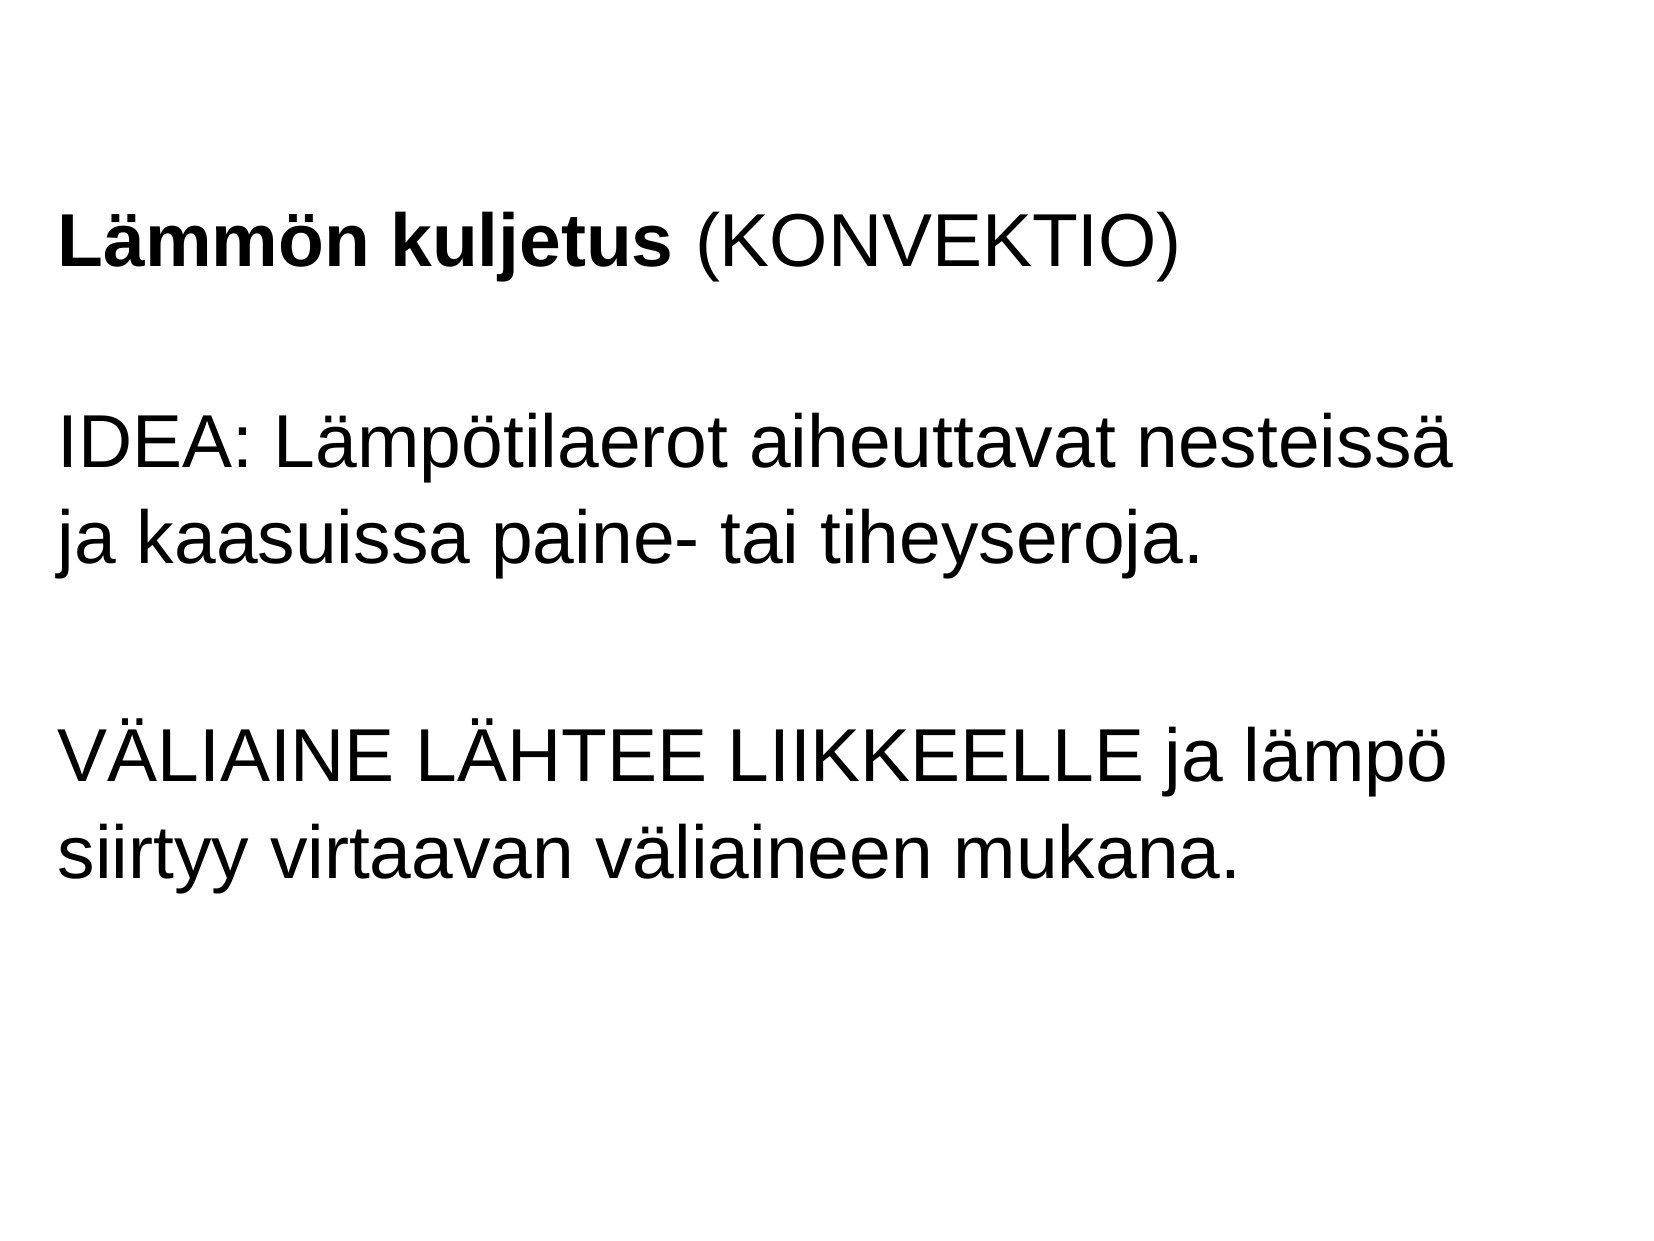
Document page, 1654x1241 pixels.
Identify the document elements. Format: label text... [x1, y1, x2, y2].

text_box Lämmön kuljetus (KONVEKTIO) IDEA: Lämpötilaerot aiheuttavat nesteissä ja kaasuissa paine- tai tiheyseroja. VÄLIAINE LÄHTEE LIIKKEELLE ja lämpö siirtyy virtaavan väliaineen mukana. [42, 192, 1477, 909]
